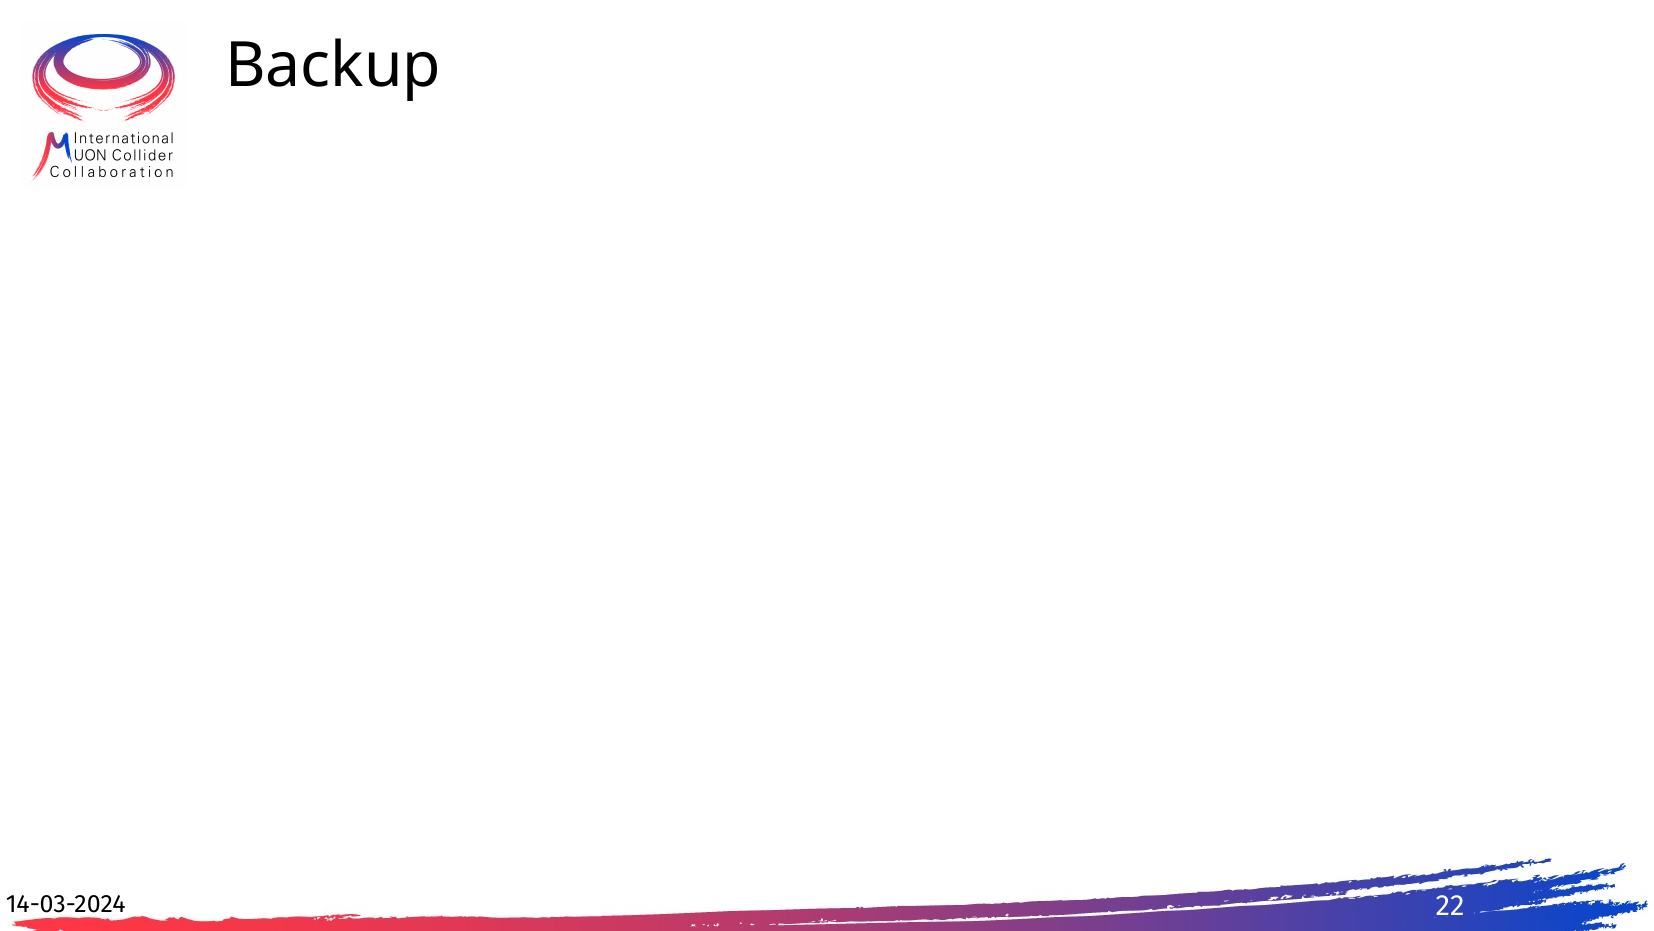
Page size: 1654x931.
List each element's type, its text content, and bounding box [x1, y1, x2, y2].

picture [21, 21, 188, 189]
title Backup [225, 19, 1571, 181]
picture [0, 848, 1654, 931]
